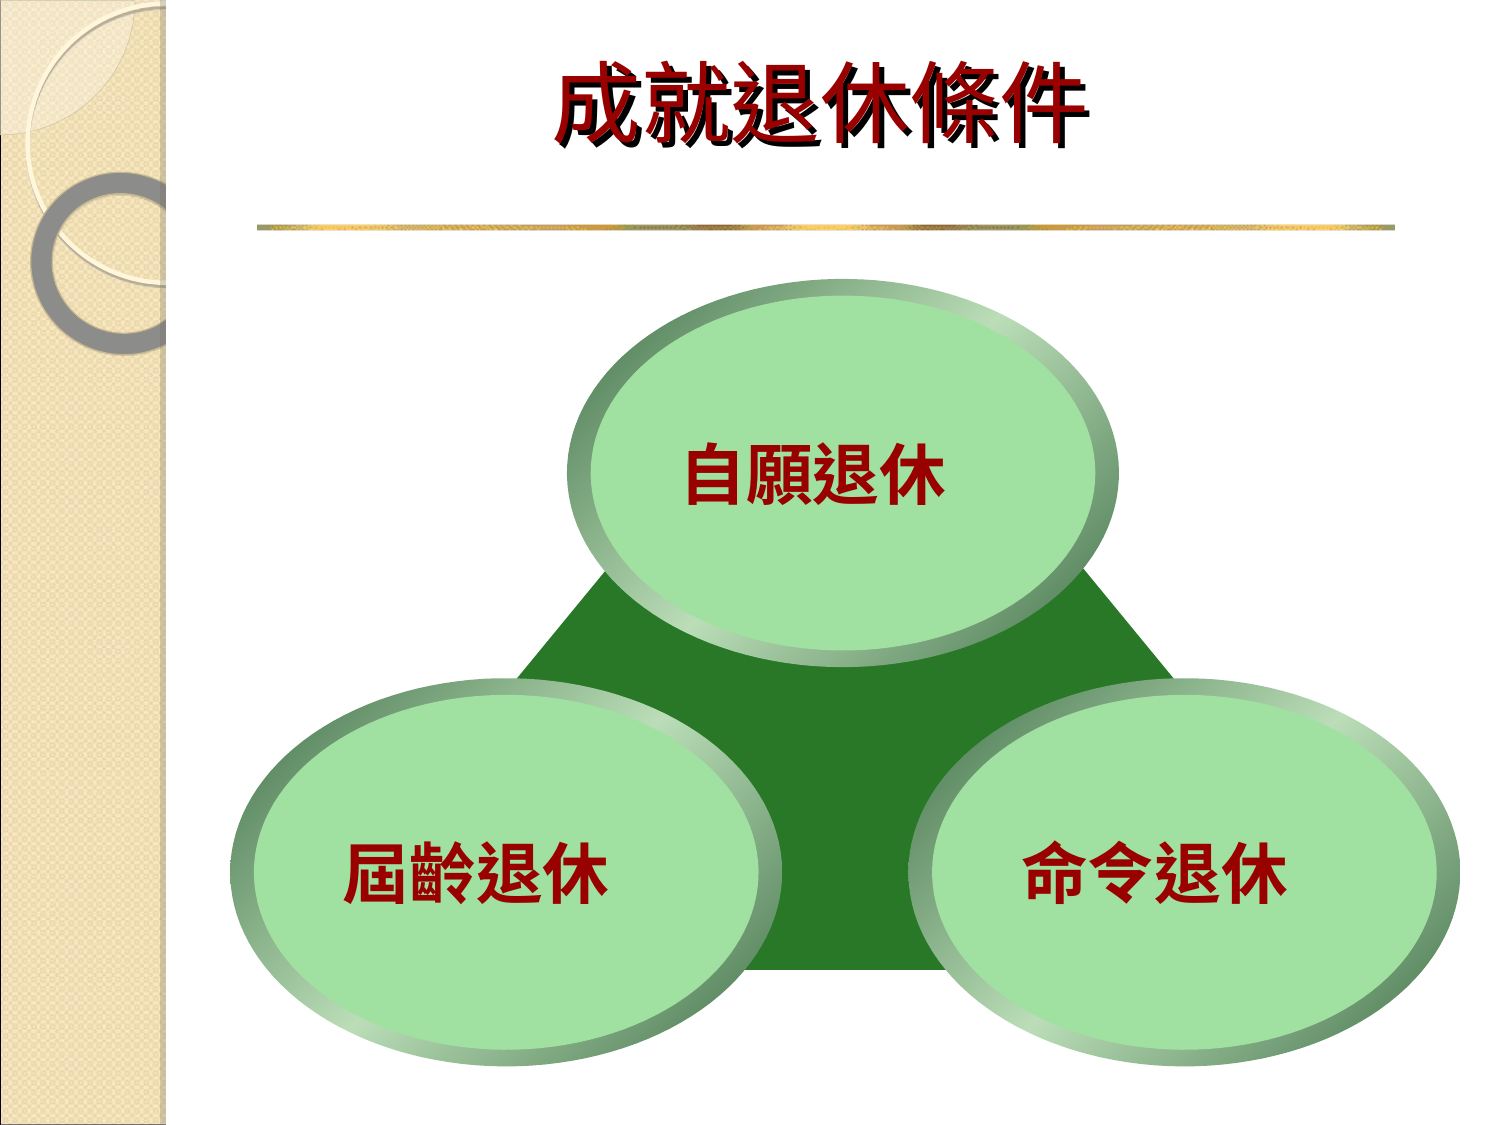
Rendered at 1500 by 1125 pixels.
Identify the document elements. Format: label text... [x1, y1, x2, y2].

text_box [230, 278, 1461, 1067]
picture [257, 220, 1395, 240]
title 成就退休條件 [199, 16, 1442, 185]
text_box 命令退休 [932, 694, 1437, 1050]
text_box 自願退休 [590, 295, 1096, 651]
text_box 屆齡退休 [253, 694, 759, 1050]
